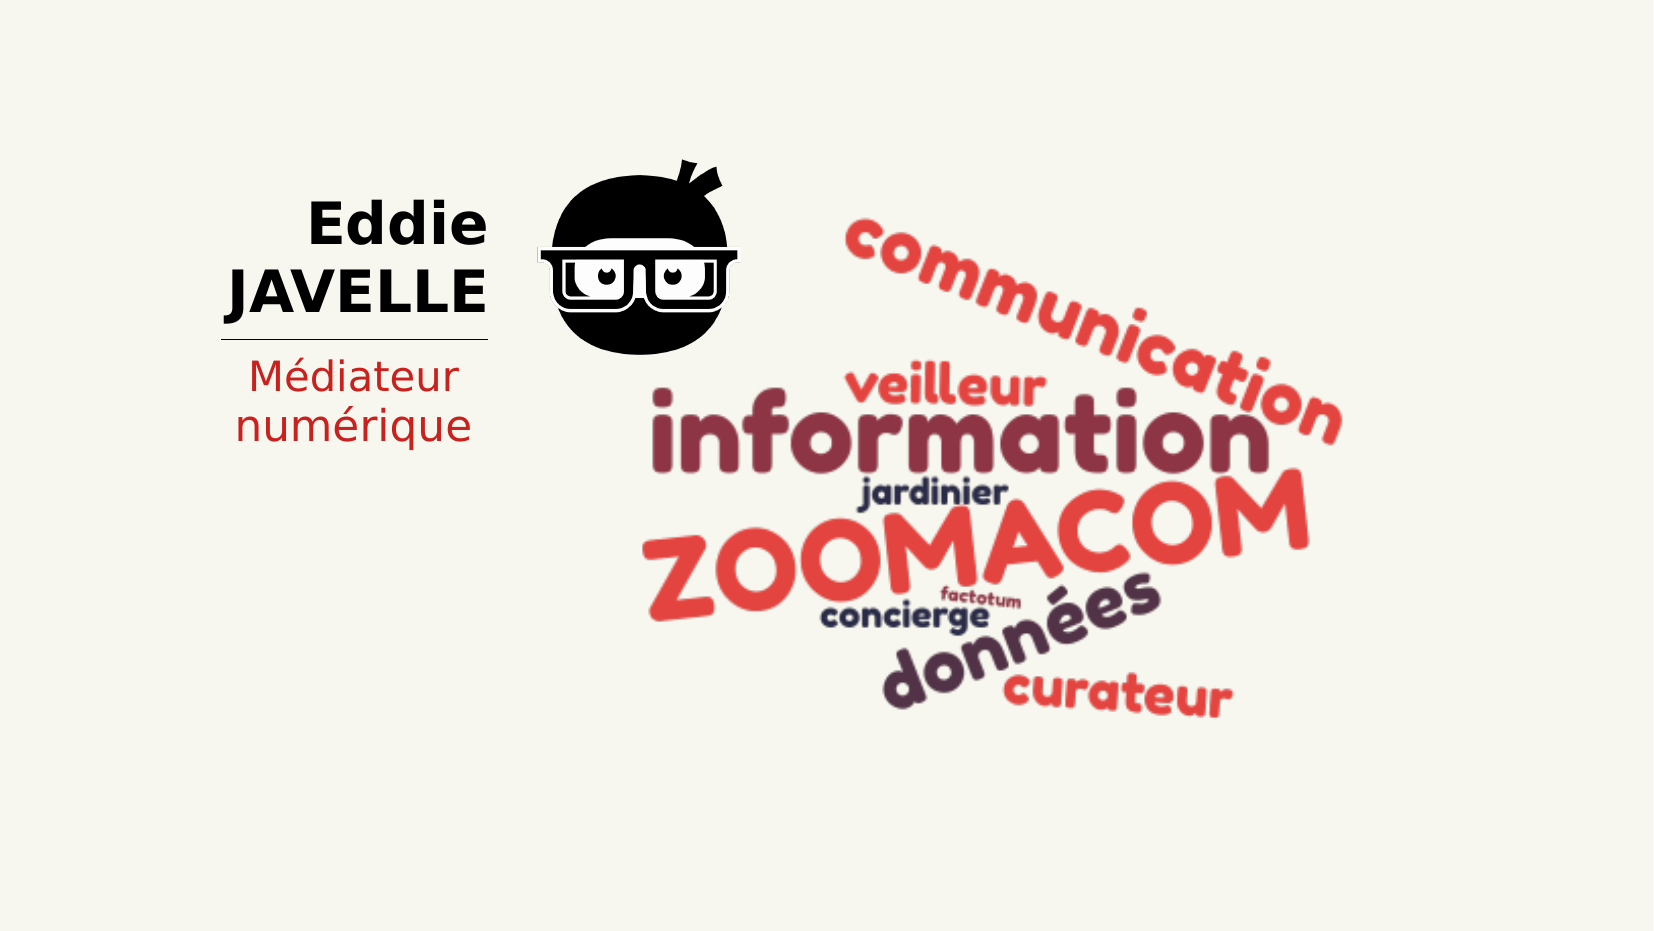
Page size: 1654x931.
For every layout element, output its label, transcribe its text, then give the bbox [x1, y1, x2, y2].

text_box Eddie JAVELLE [212, 183, 504, 334]
picture [0, 0, 1654, 931]
text_box Médiateur numérique [219, 345, 488, 460]
